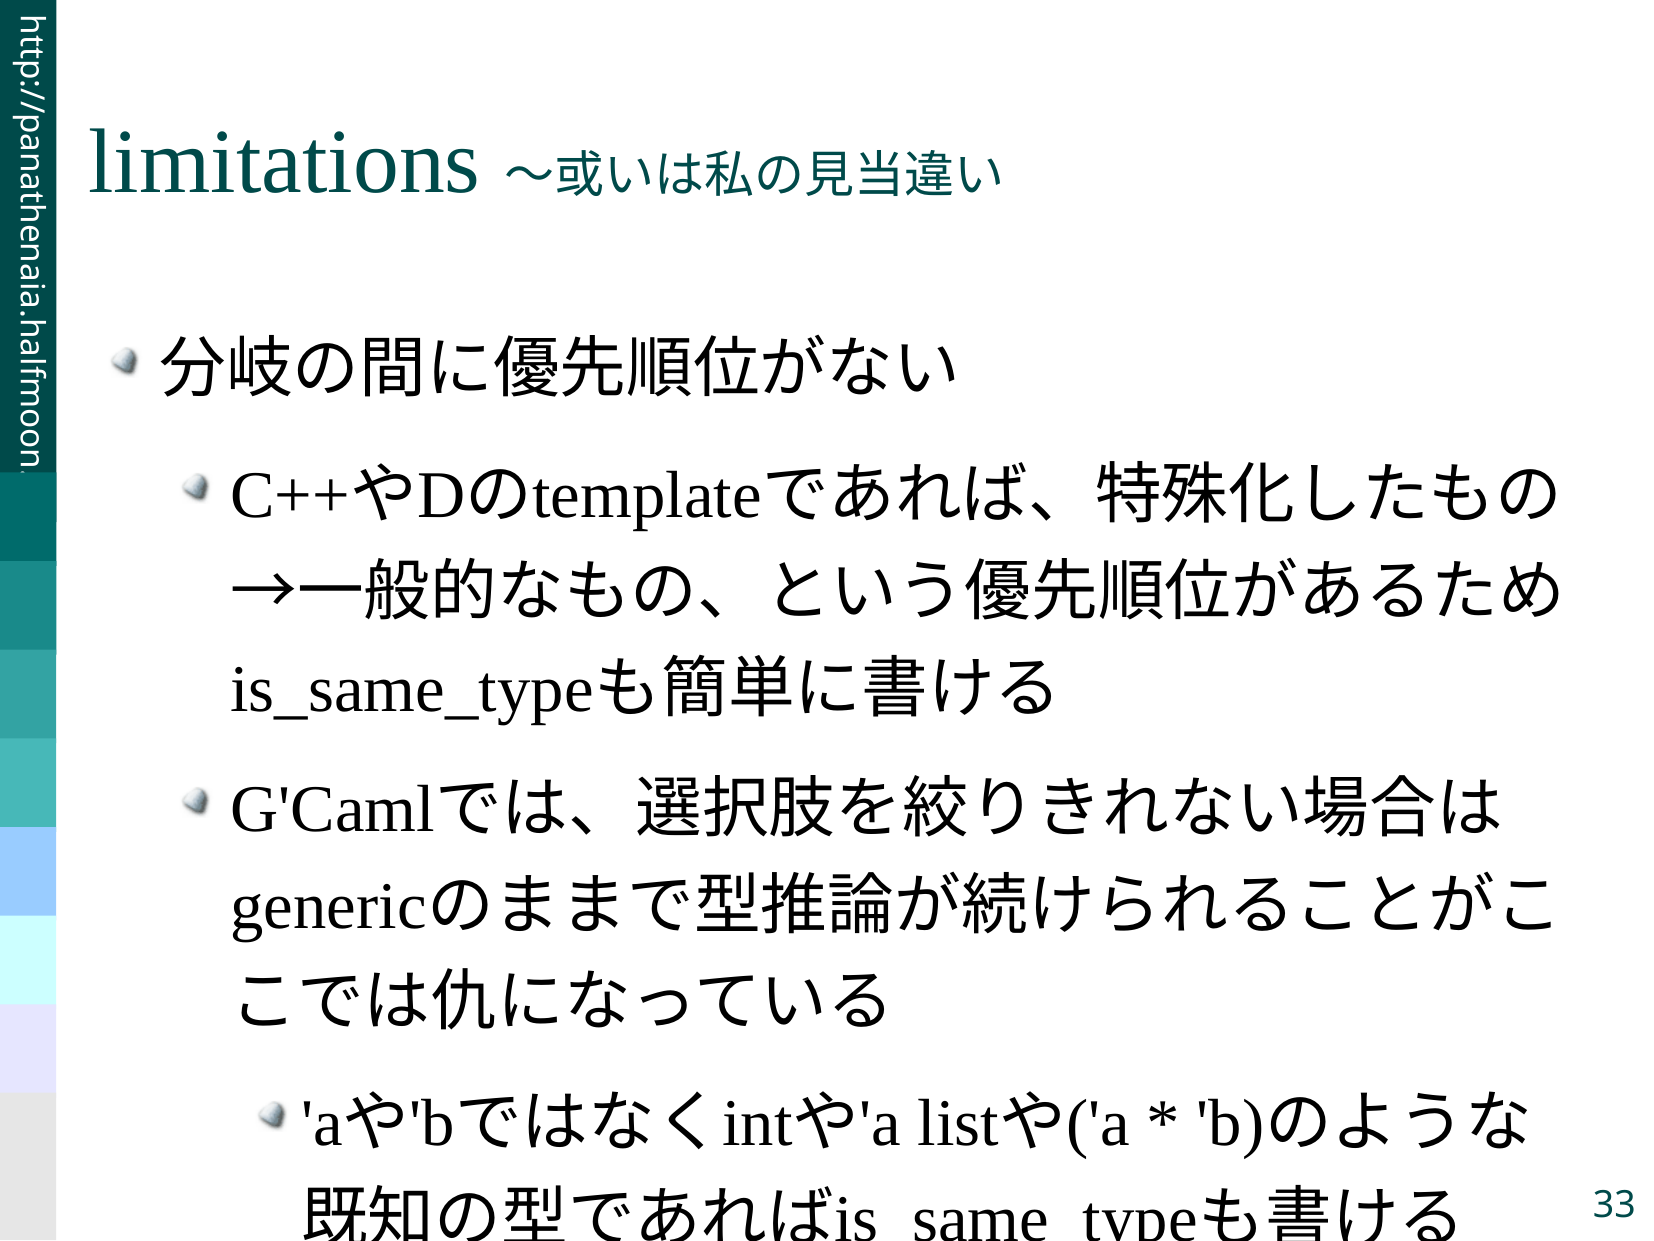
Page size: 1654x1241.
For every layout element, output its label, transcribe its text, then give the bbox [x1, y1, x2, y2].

title limitations 〜或いは私の見当違い [88, 57, 1577, 265]
list 分岐の間に優先順位がない C++やDのtemplateであれば、特殊化したもの→一般的なもの、という優先順位があるためis_same_typeも簡単に書ける G'Camlでは、選択肢を絞りきれない場合はgenericのままで型推論が続けられることがここでは仇になっている 'aや'bではなくintや'a listや('a * 'b)のような既知の型であればis_same_typeも書ける [88, 313, 1577, 1133]
